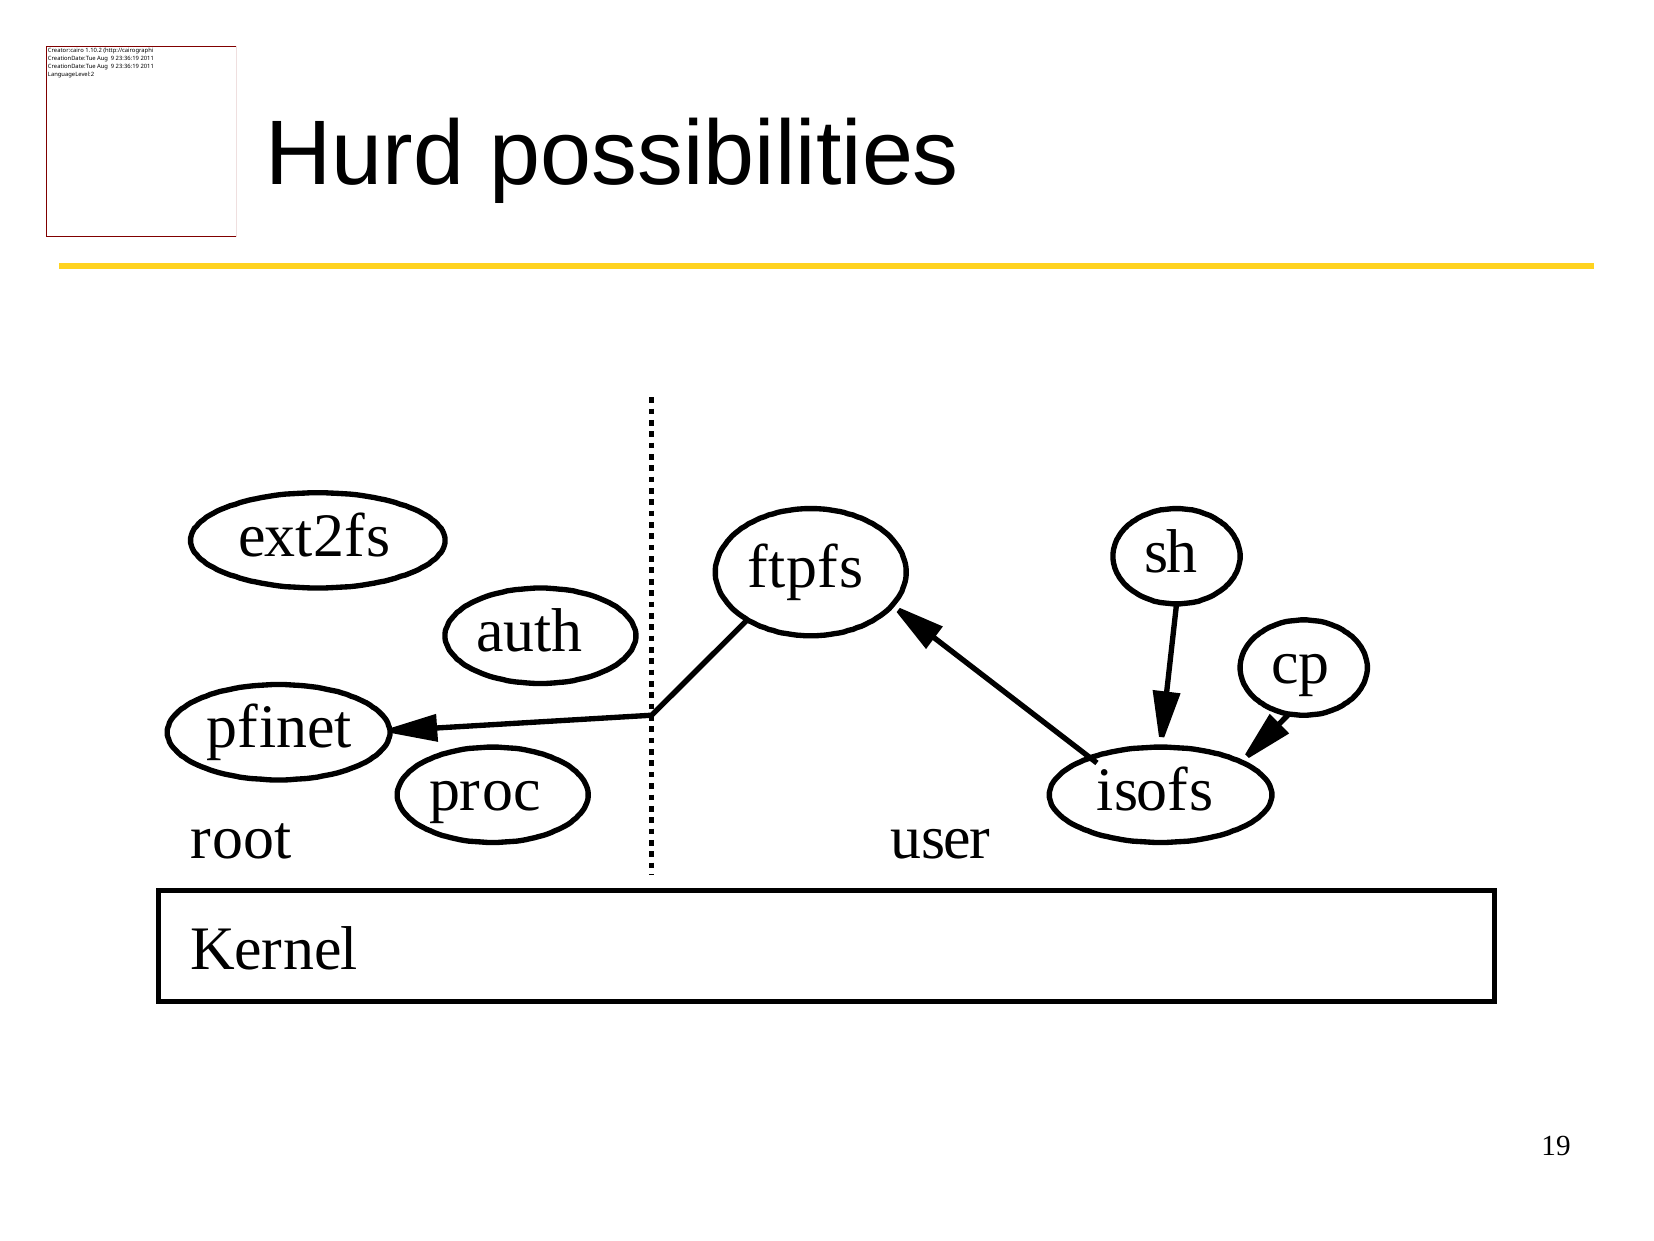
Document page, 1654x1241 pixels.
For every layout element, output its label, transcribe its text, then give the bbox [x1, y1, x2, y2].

picture [137, 375, 1516, 1023]
title Hurd possibilities [265, 49, 1571, 257]
